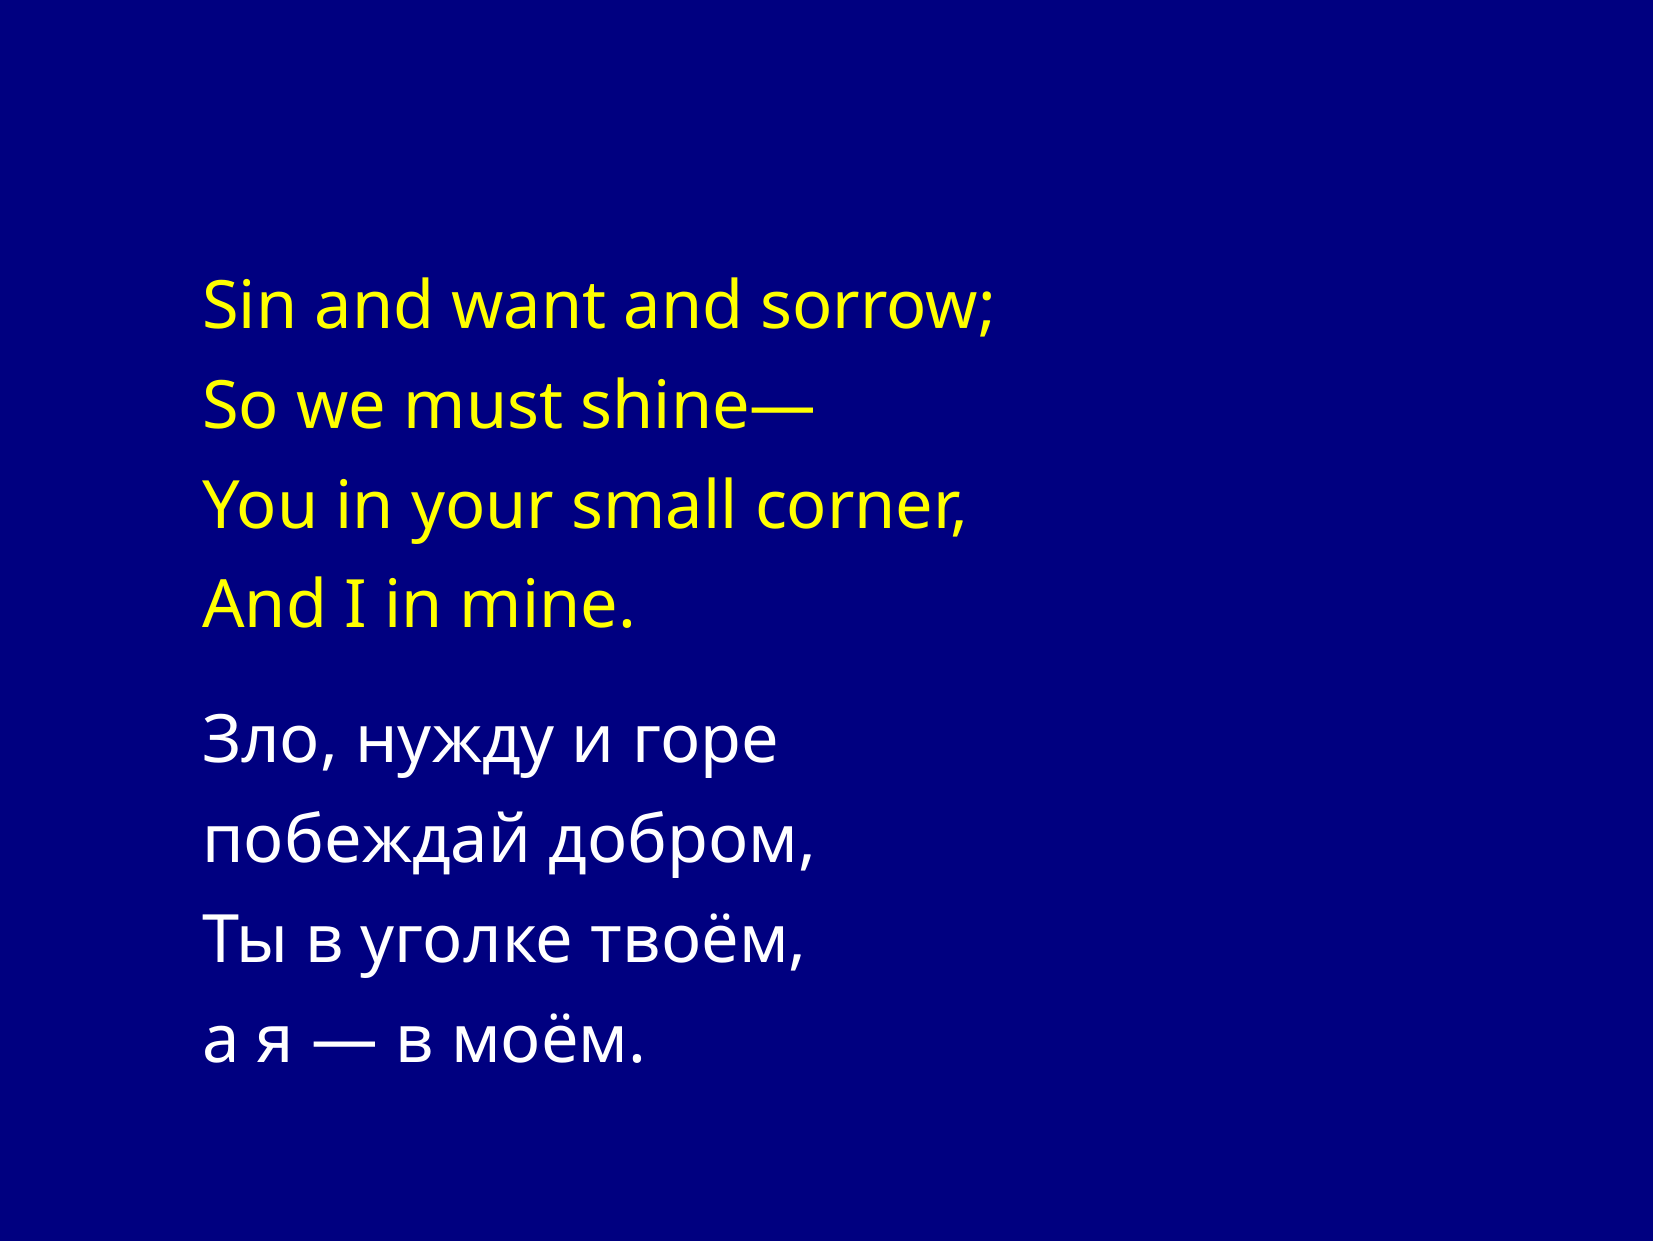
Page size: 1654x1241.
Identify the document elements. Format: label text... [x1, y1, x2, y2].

text_box Зло, нужду и горе побеждай добром, Ты в уголке твоём, а я — в моём. [75, 675, 1576, 1163]
text_box Sin and want and sorrow; So we must shine— You in your small corner, And I in mine. [75, 150, 1576, 638]
